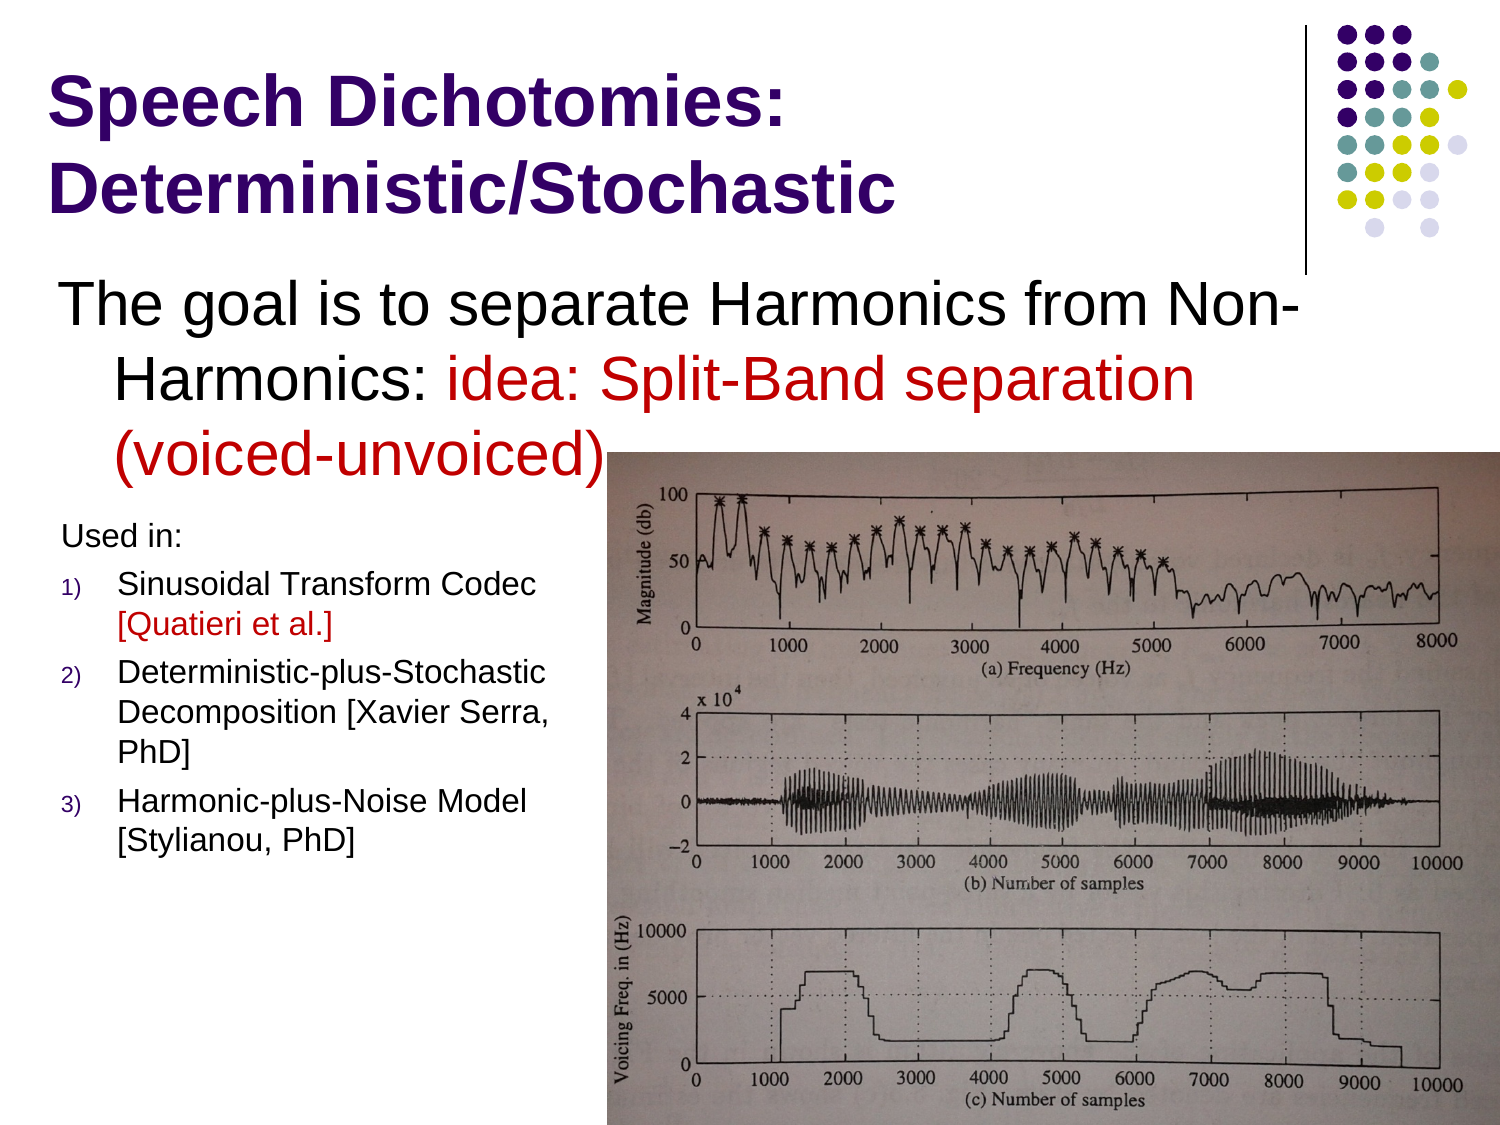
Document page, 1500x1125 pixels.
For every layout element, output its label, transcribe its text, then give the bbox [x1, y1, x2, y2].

text_box Used in: Sinusoidal Transform Codec [Quatieri et al.] Deterministic-plus-Stochastic Decomposition [Xavier Serra, PhD] Harmonic-plus-Noise Model [Stylianou, PhD] [46, 506, 595, 1093]
text_box The goal is to separate Harmonics from Non-Harmonics: idea: Split-Band separation (voiced-unvoiced) [42, 255, 1379, 530]
picture [607, 452, 1500, 1125]
text_box Speech Dichotomies: Deterministic/Stochastic [32, 23, 1270, 236]
